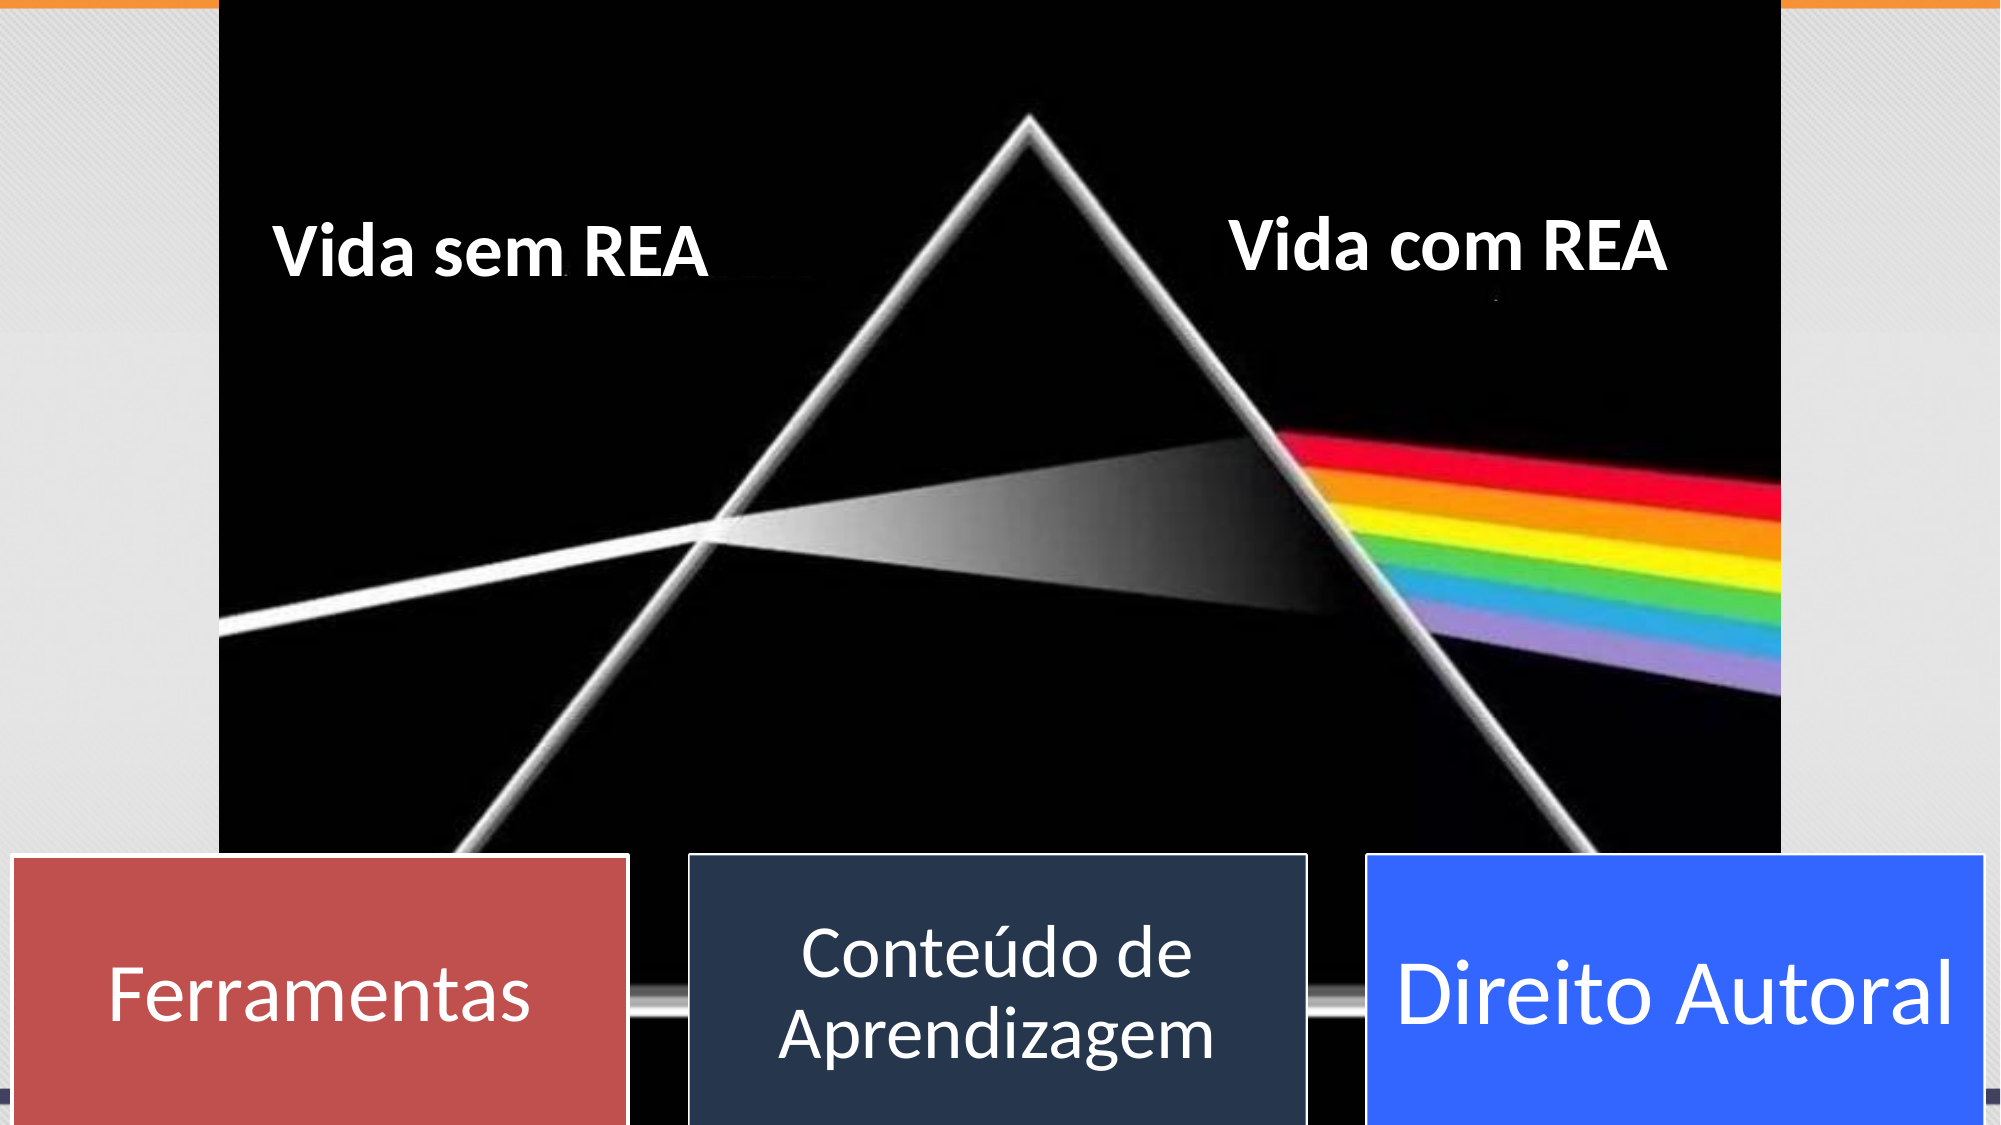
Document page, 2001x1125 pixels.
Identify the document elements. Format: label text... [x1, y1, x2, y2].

text_box Ferramentas [11, 855, 628, 1125]
text_box Direito Autoral [1367, 855, 1984, 1125]
text_box Vida com REA [1208, 183, 1806, 296]
picture [0, 0, 2001, 1125]
text_box Conteúdo de Aprendizagem [689, 855, 1306, 1125]
text_box Vida sem REA [252, 189, 855, 303]
